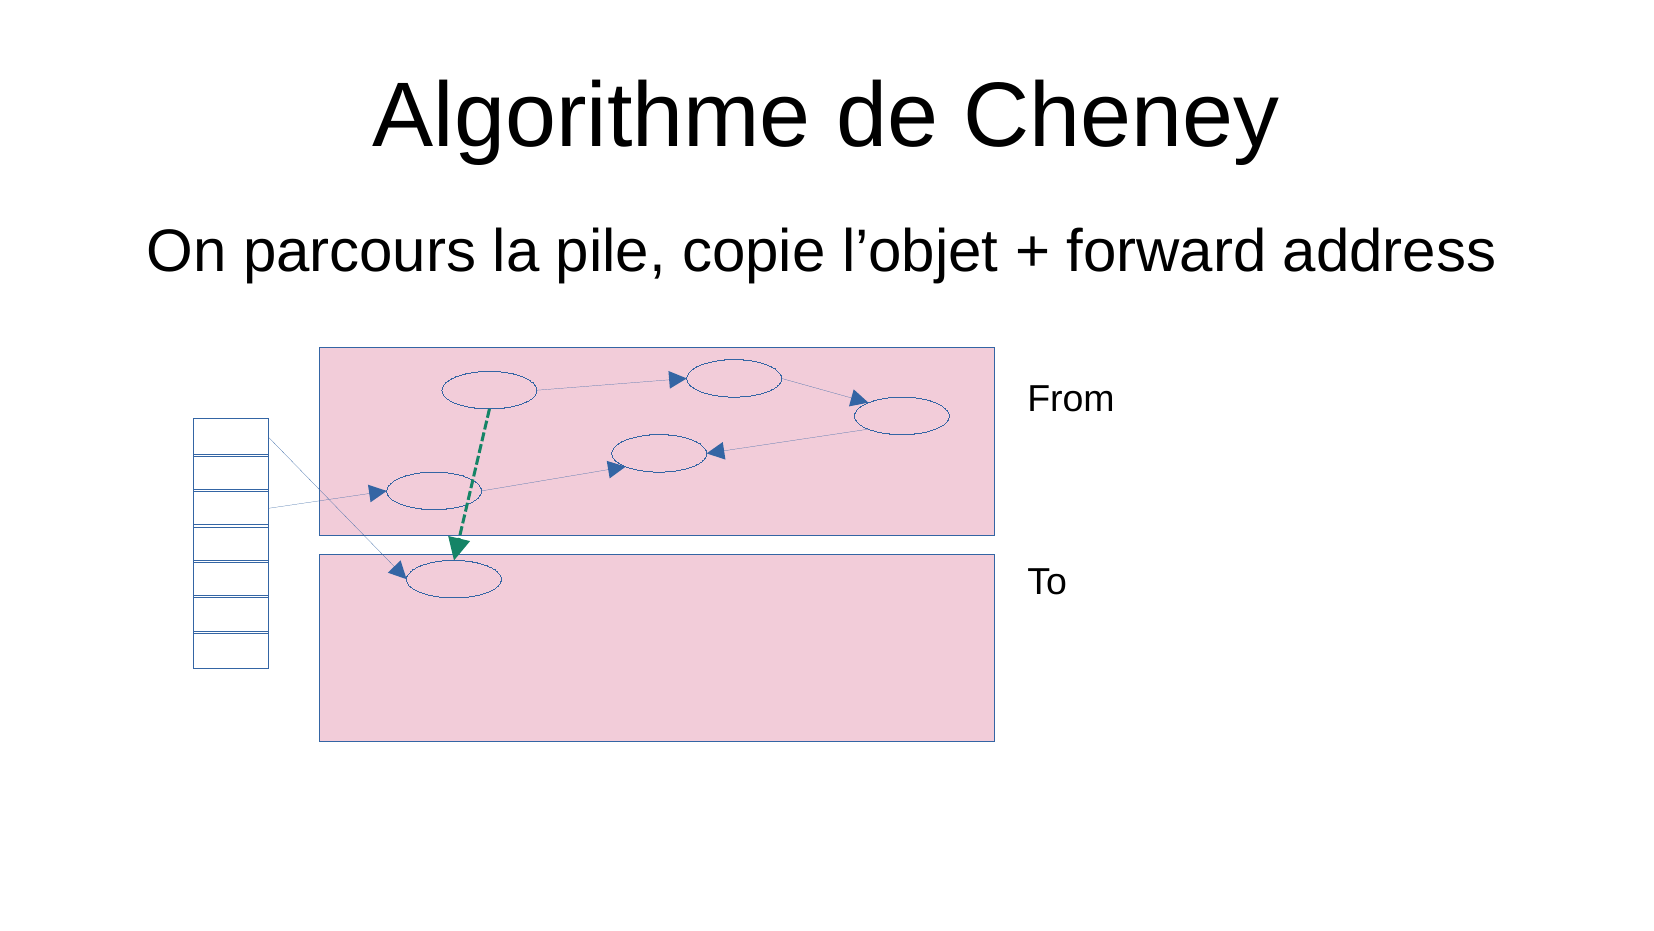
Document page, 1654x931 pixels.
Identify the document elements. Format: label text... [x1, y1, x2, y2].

text_box To [1012, 552, 1082, 610]
text_box From [1012, 369, 1130, 427]
text_box [319, 500, 363, 536]
text_box [319, 554, 995, 742]
title Algorithme de Cheney [82, 37, 1571, 193]
text_box [319, 491, 327, 500]
text_box [319, 347, 995, 536]
list On parcours la pile, copie l’objet + forward address [82, 217, 1571, 301]
